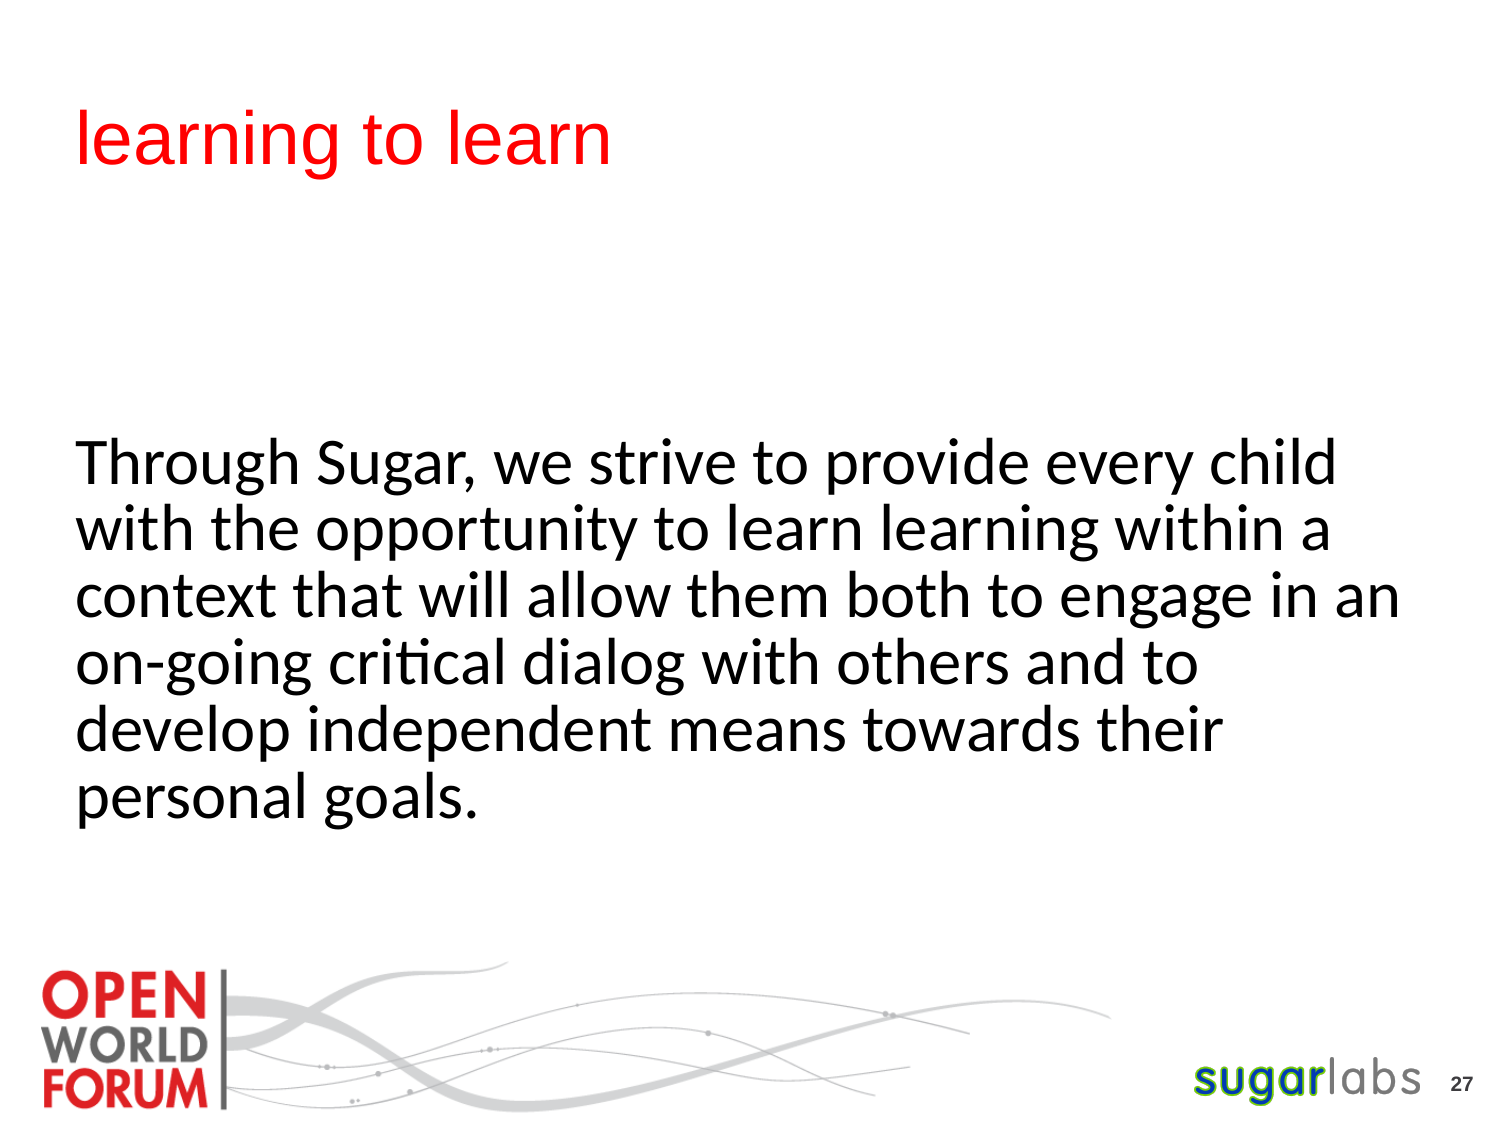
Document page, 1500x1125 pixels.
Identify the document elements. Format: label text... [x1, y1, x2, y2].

subtitle Through Sugar, we strive to provide every child with the opportunity to learn learning within a context that will allow them both to engage in an on-going critical dialog with others and to develop independent means towards their personal goals. [75, 263, 1425, 1006]
picture [41, 957, 1112, 1119]
title learning to learn [75, 52, 1425, 226]
picture [1194, 1057, 1420, 1106]
